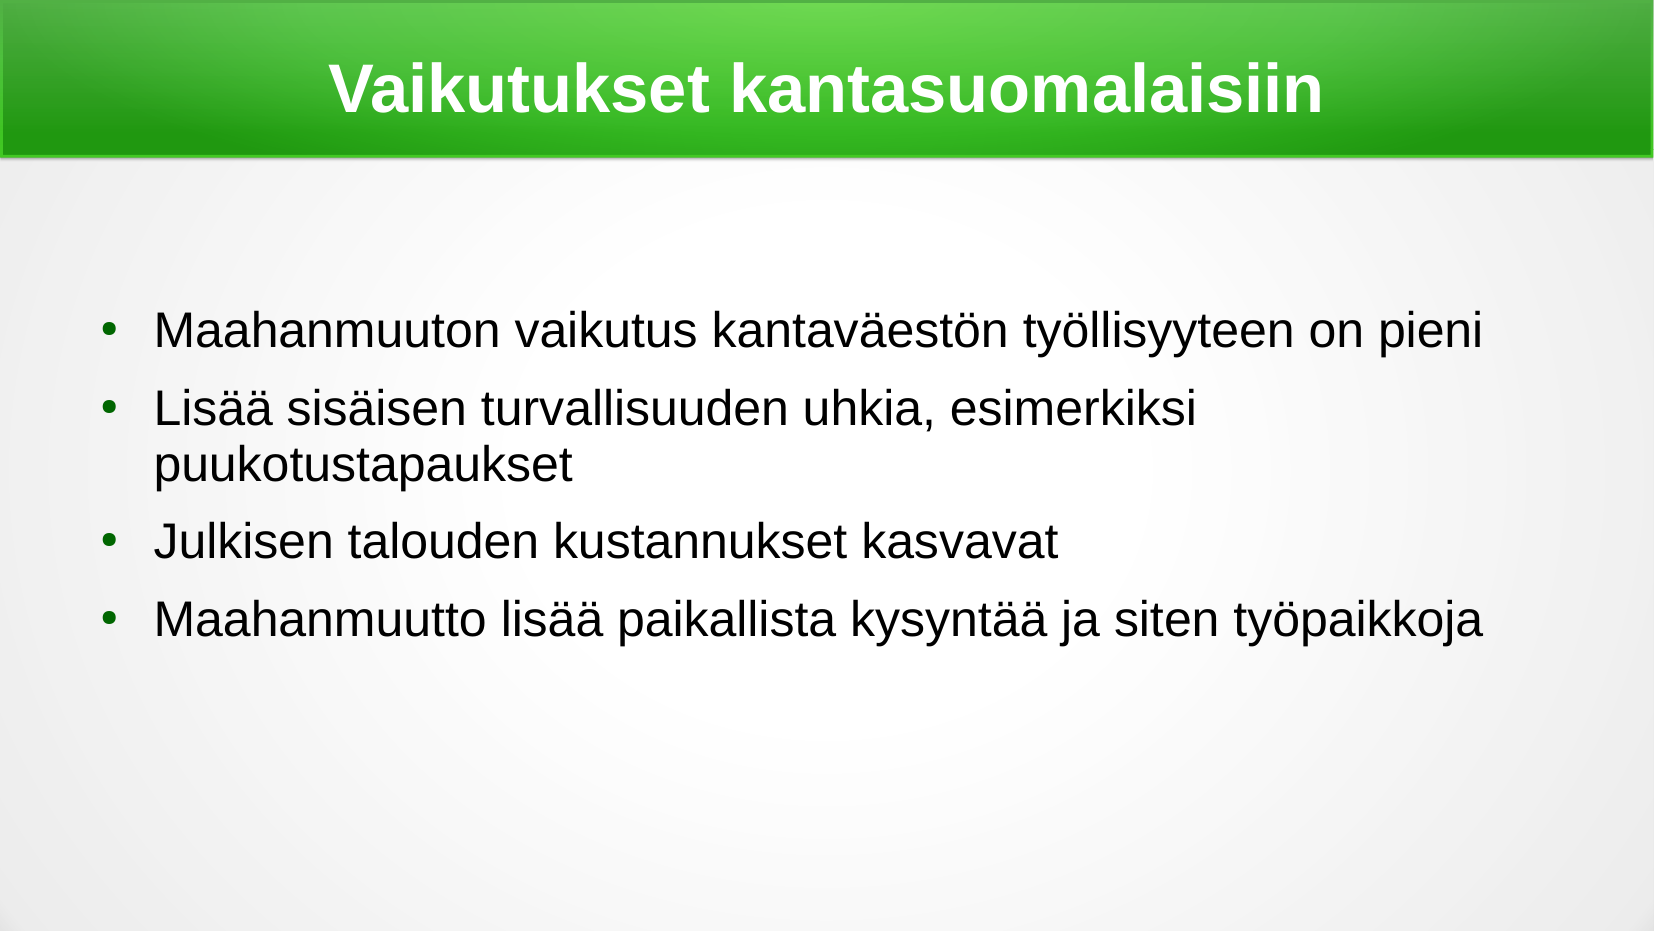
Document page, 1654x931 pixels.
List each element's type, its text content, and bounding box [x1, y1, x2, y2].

list Maahanmuuton vaikutus kantaväestön työllisyyteen on pieni Lisää sisäisen turvallisuuden uhkia, esimerkiksi puukotustapaukset Julkisen talouden kustannukset kasvavat Maahanmuutto lisää paikallista kysyntää ja siten työpaikkoja [82, 224, 1571, 764]
title Vaikutukset kantasuomalaisiin [82, 35, 1571, 142]
